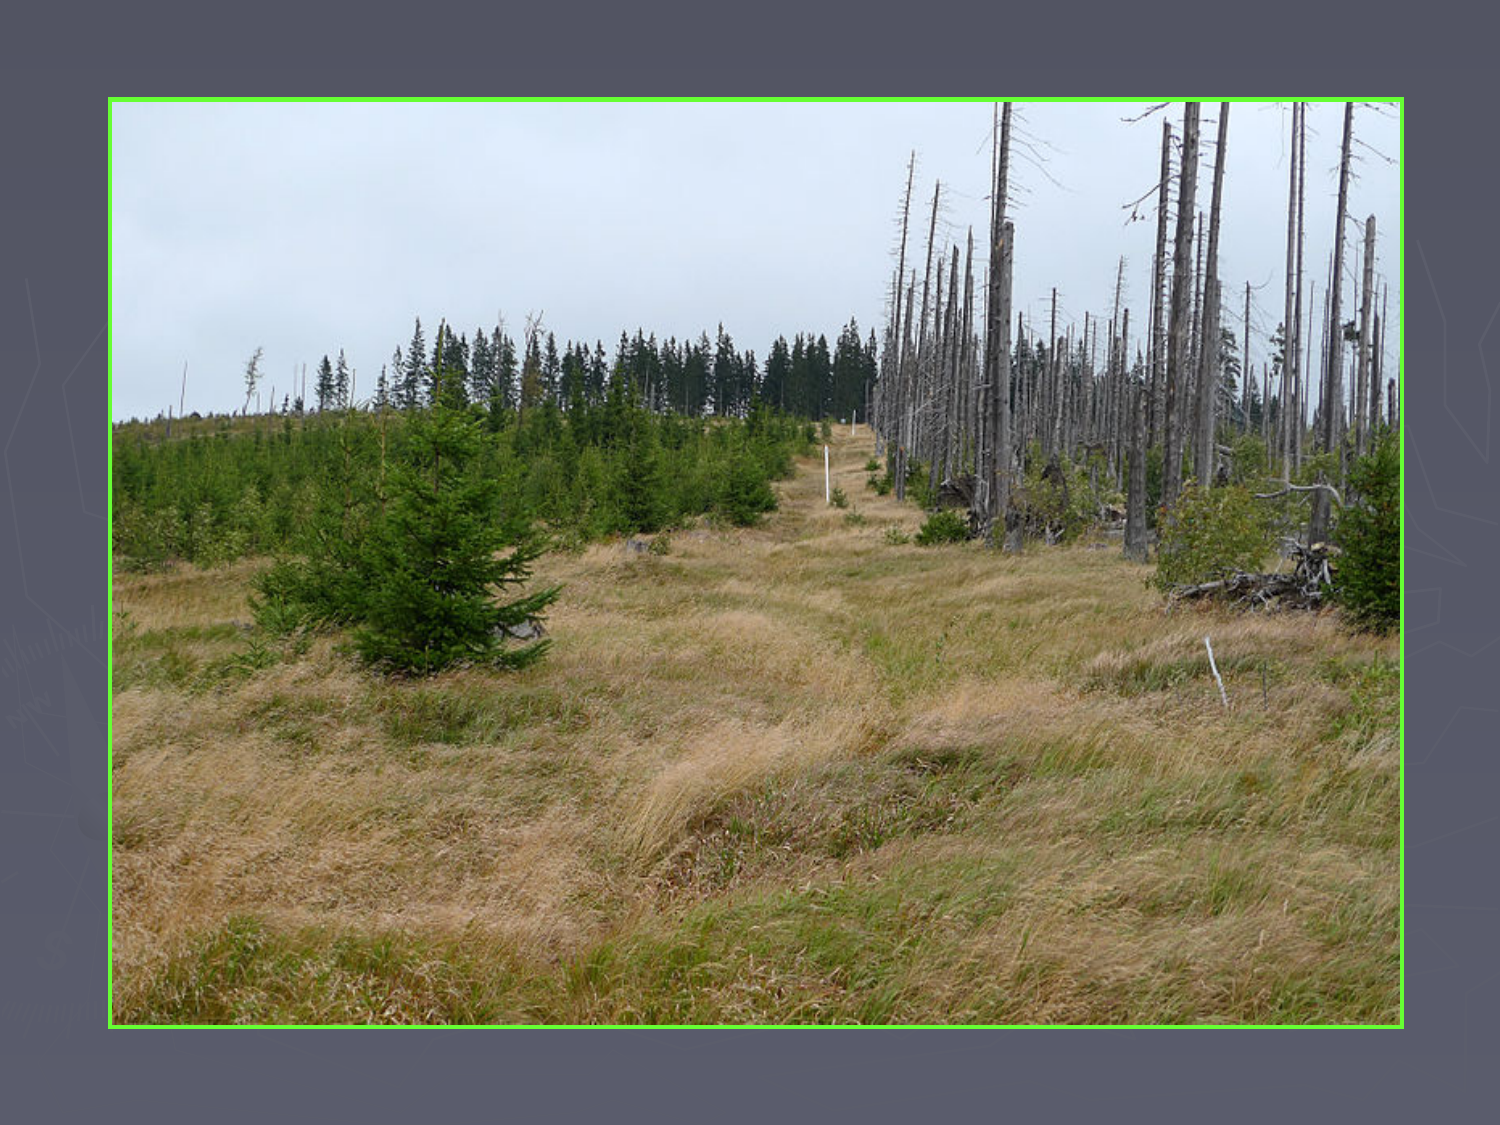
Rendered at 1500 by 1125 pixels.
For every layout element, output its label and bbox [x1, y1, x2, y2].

picture [112, 101, 1400, 1025]
